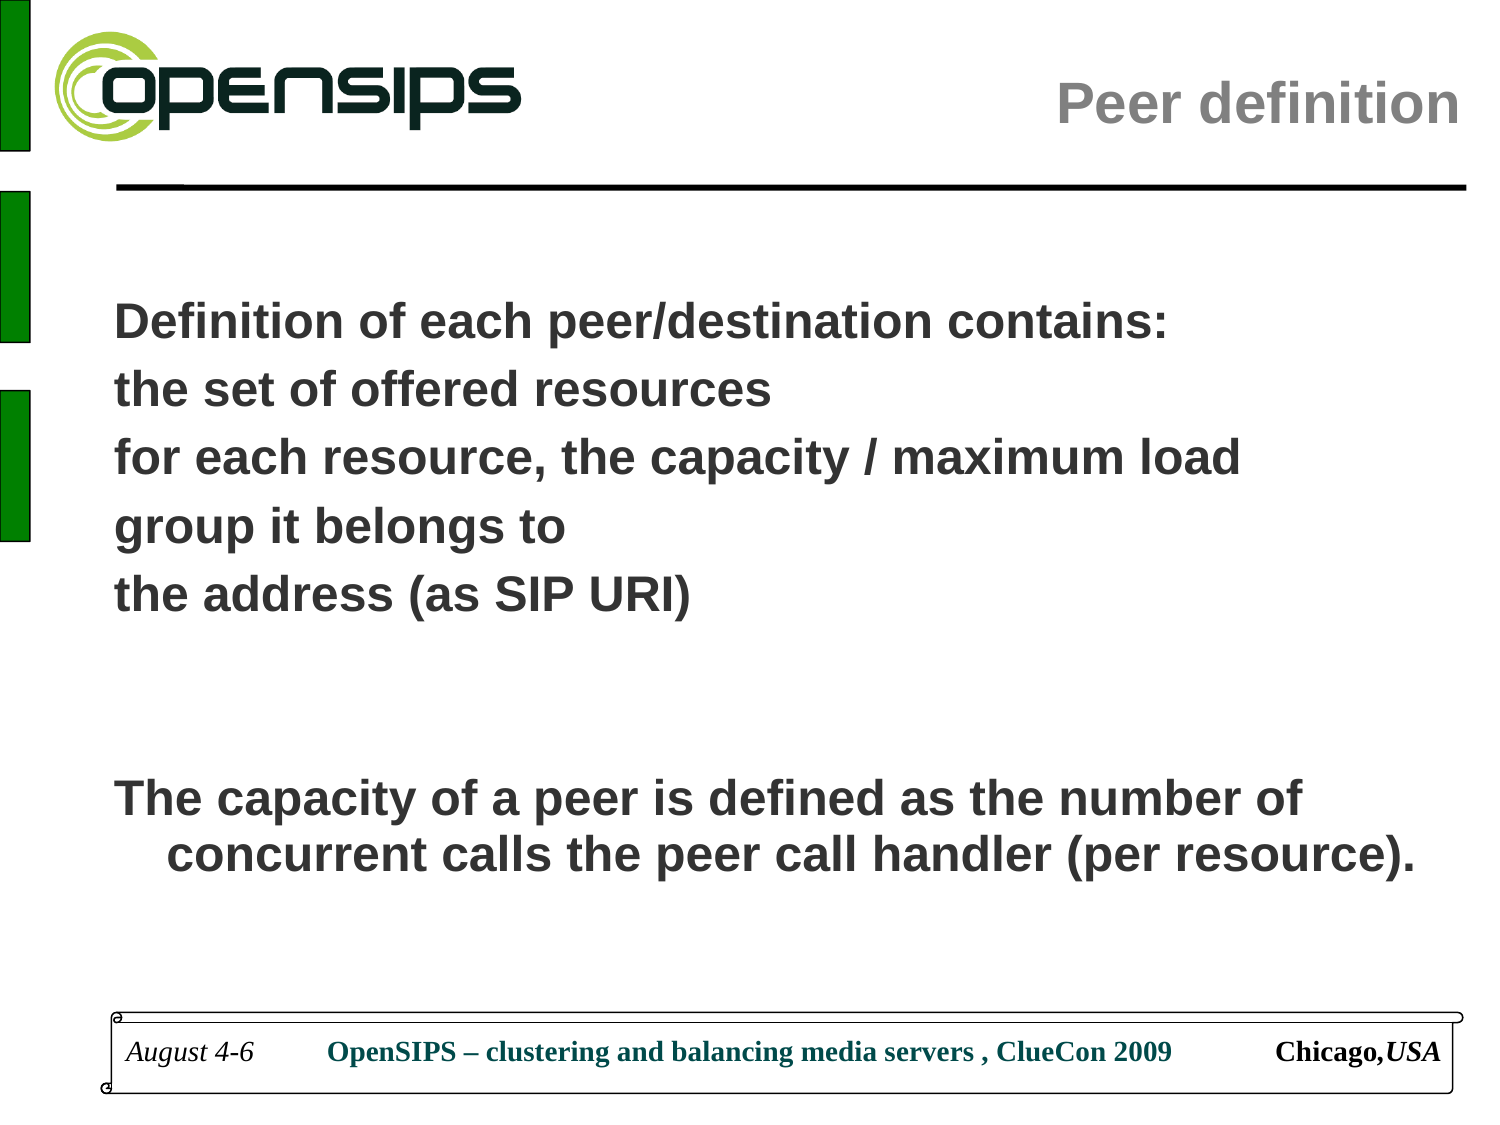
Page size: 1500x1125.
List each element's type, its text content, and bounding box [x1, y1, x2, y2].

picture [51, 27, 532, 148]
title Peer definition [299, 44, 1462, 180]
list Definition of each peer/destination contains: the set of offered resources for each resource, the capacity / maximum load group it belongs to the address (as SIP URI) The capacity of a peer is defined as the number of concurrent calls the peer call handler (per resource). [112, 224, 1424, 1019]
